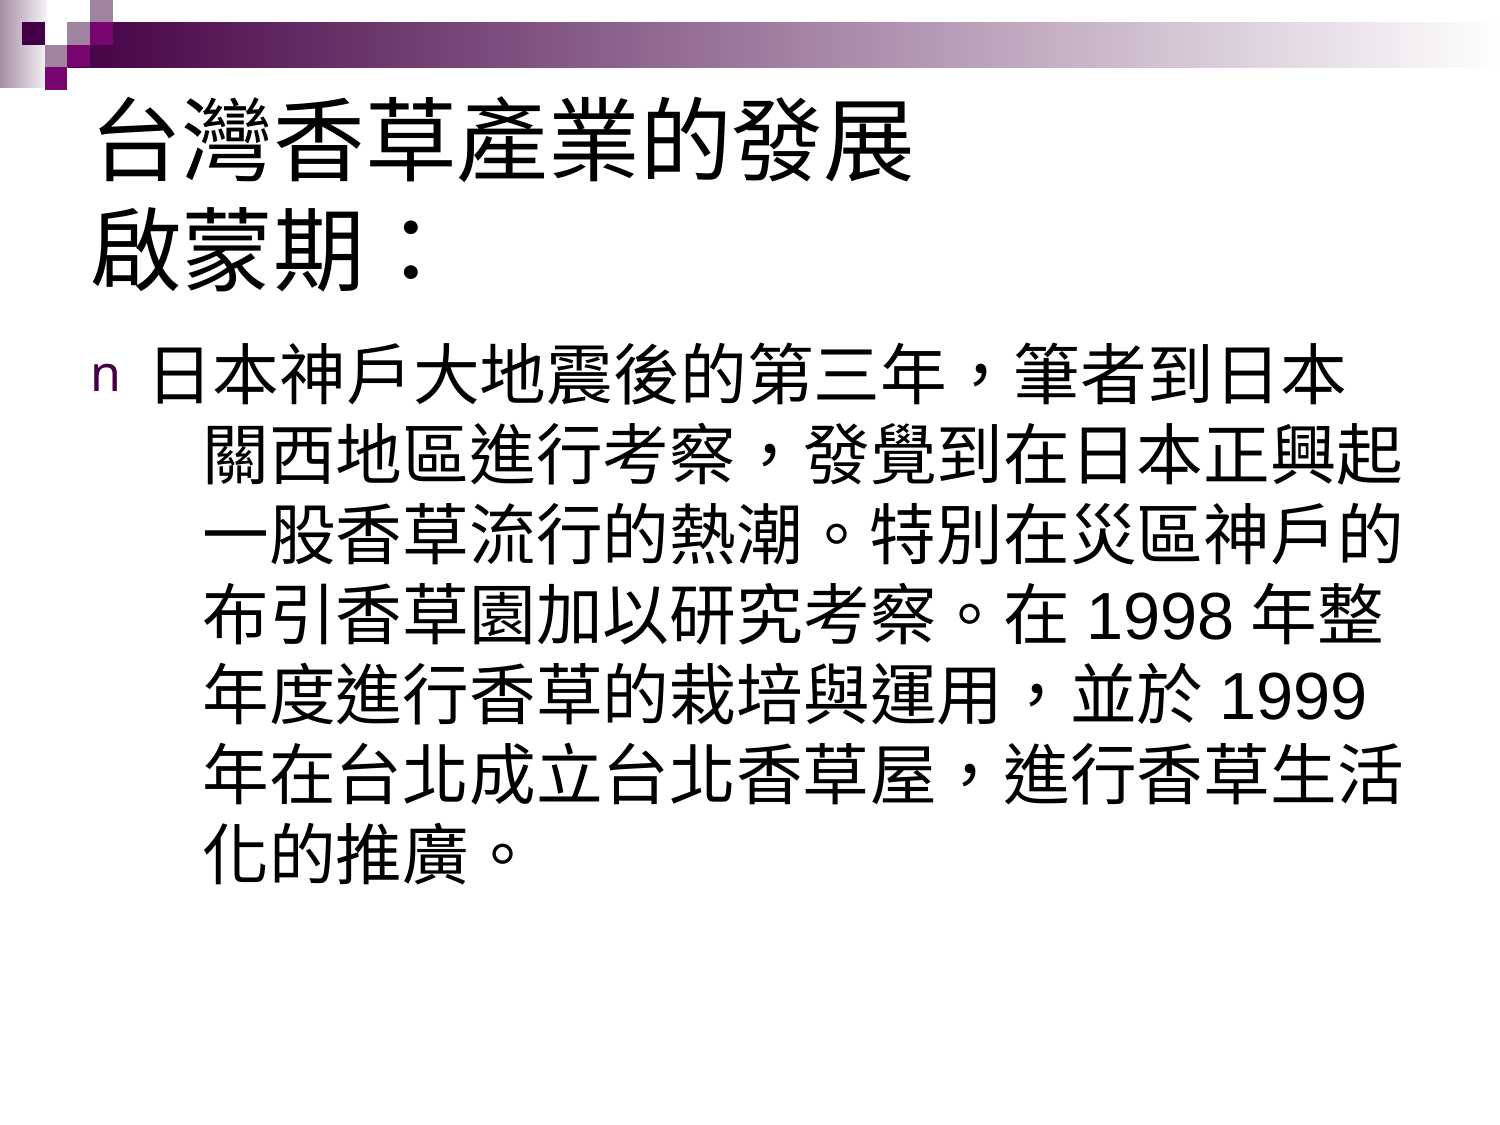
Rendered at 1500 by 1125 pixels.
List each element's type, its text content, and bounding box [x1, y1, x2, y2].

title 台灣香草產業的發展 啟蒙期： [75, 75, 1426, 300]
list 日本神戶大地震後的第三年，筆者到日本關西地區進行考察，發覺到在日本正興起一股香草流行的熱潮。特別在災區神戶的布引香草園加以研究考察。在1998年整年度進行香草的栽培與運用，並於1999年在台北成立台北香草屋，進行香草生活化的推廣。 [75, 324, 1426, 963]
